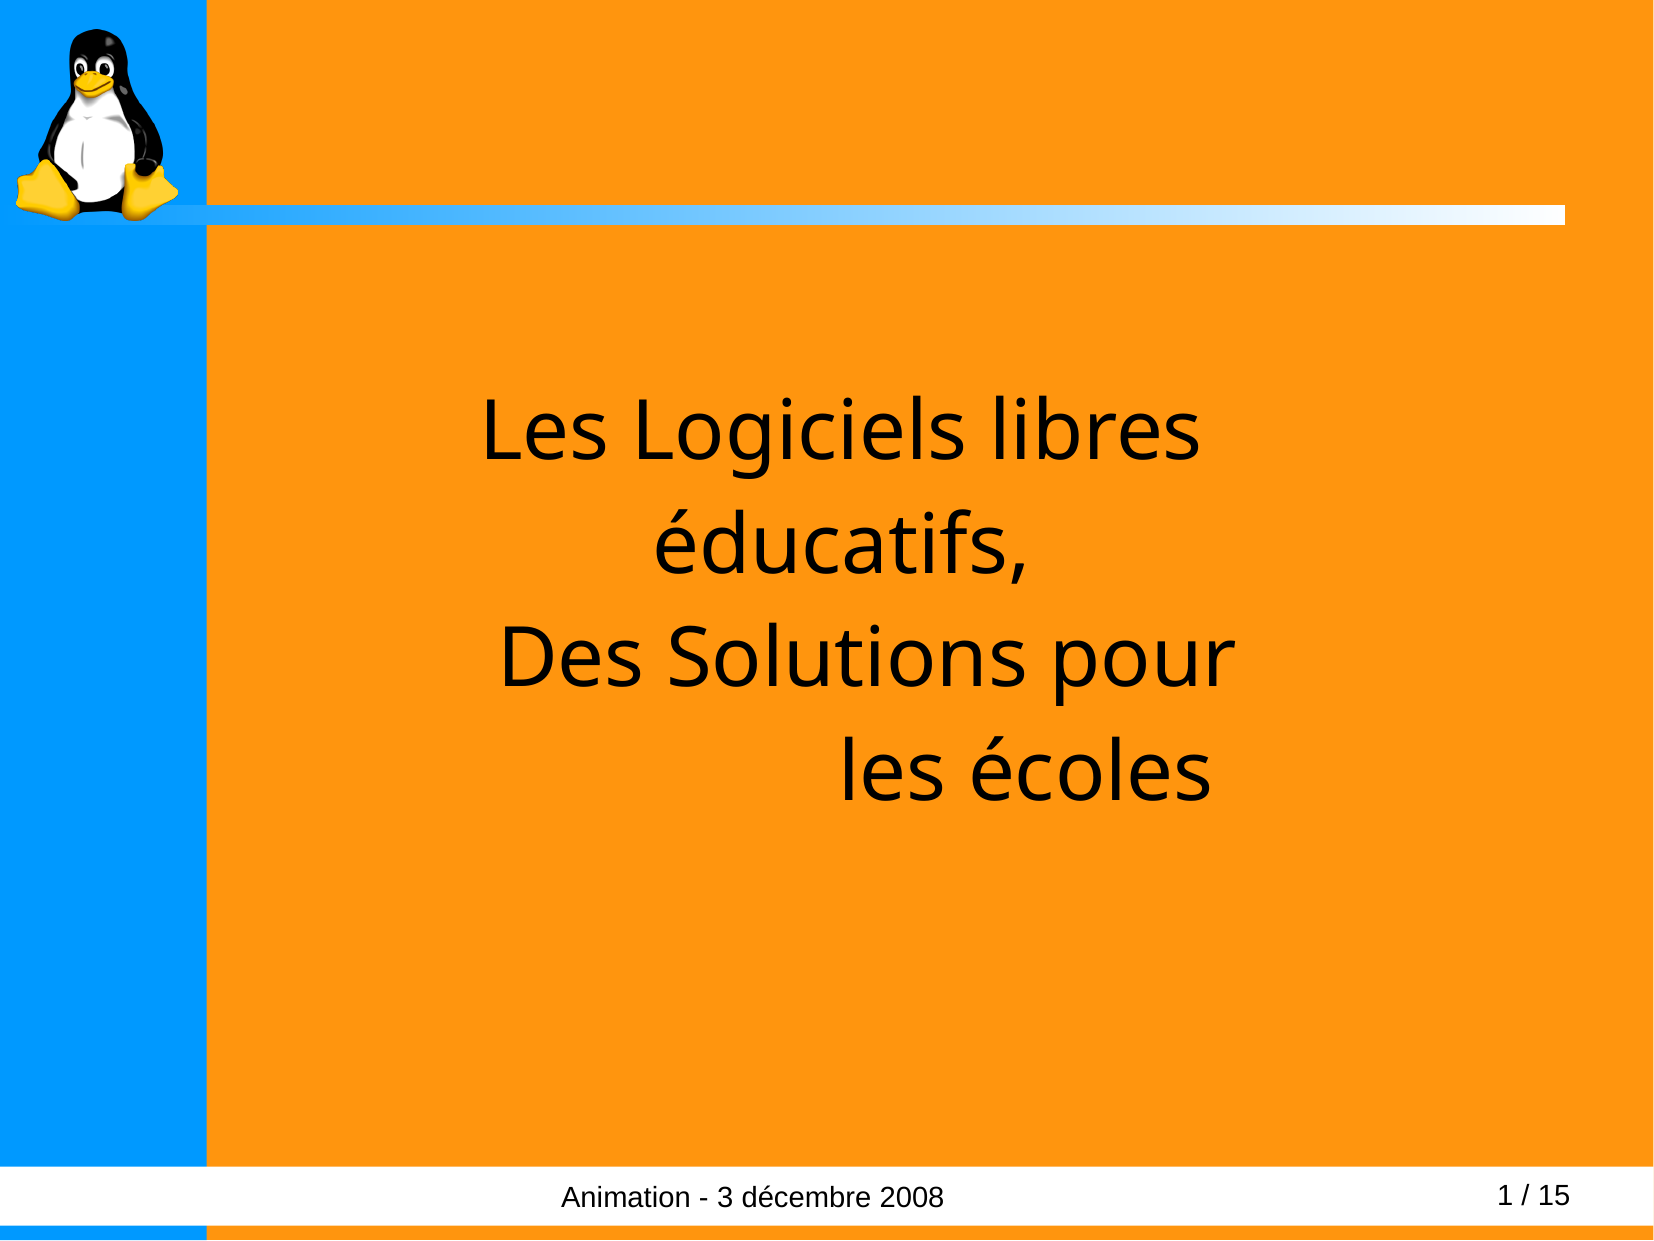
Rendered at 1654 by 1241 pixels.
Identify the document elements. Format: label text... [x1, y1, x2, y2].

title Les Logiciels libres éducatifs, Des Solutions pour les écoles [295, 309, 1388, 886]
picture [16, 29, 178, 221]
